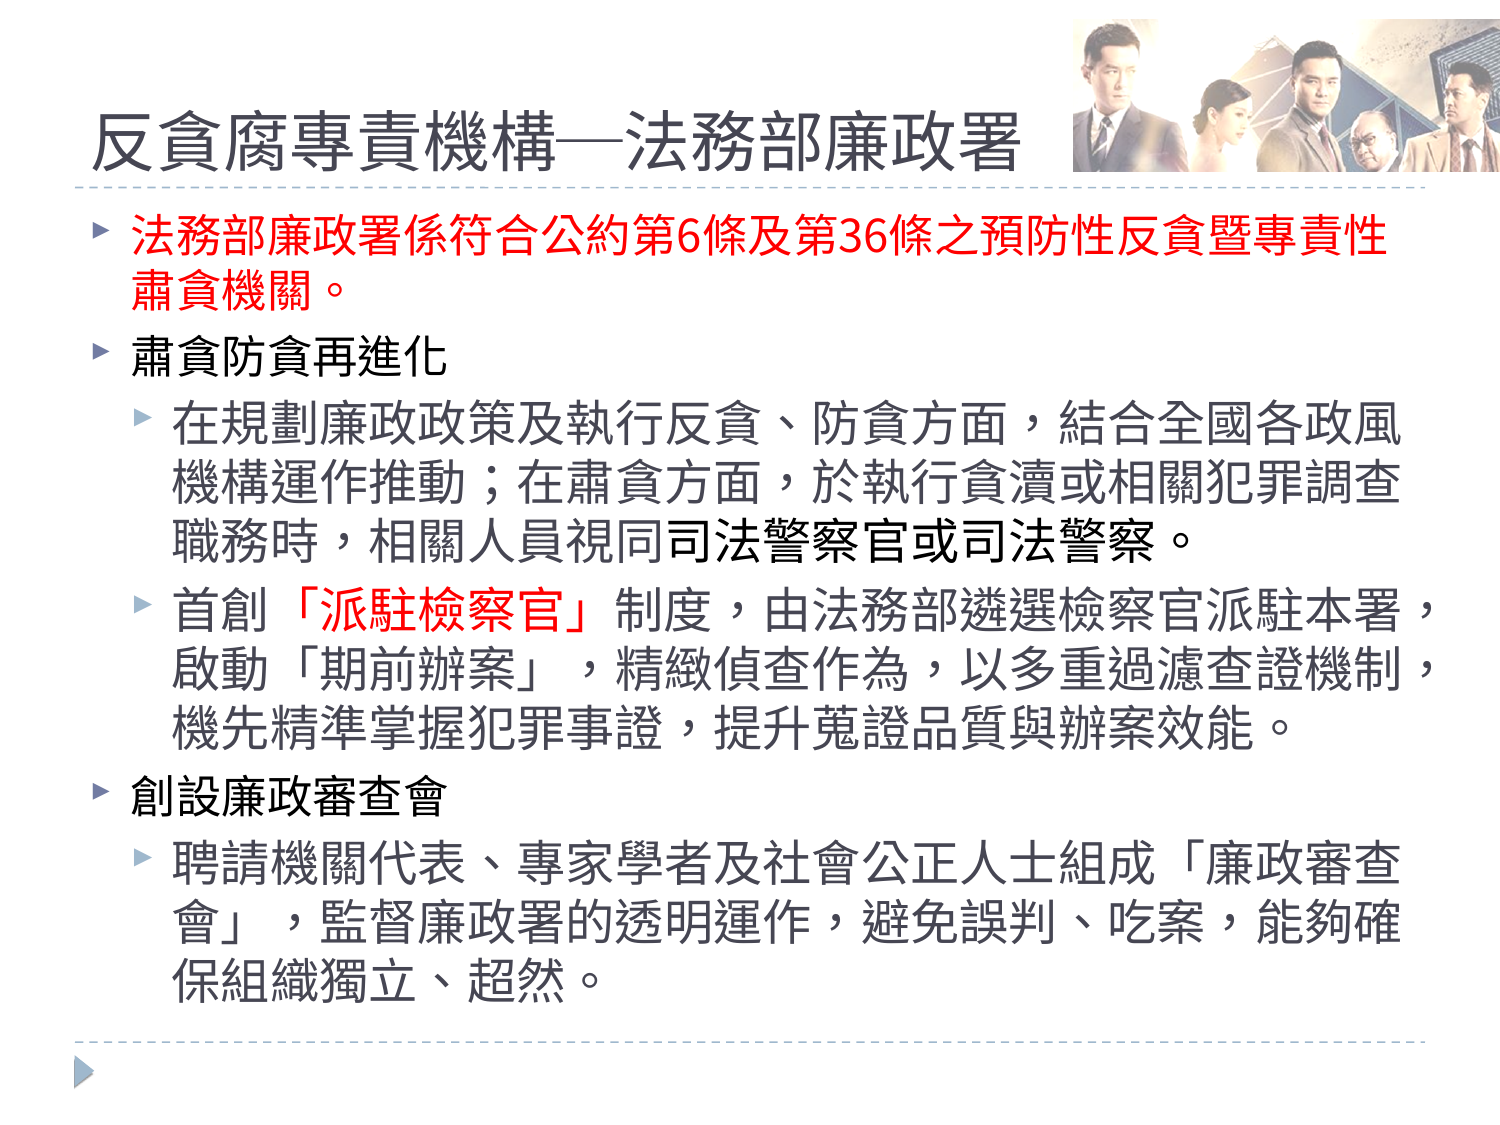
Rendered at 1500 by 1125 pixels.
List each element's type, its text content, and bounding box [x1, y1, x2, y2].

picture [1073, 19, 1500, 172]
list 法務部廉政署係符合公約第6條及第36條之預防性反貪暨專責性肅貪機關。 肅貪防貪再進化 在規劃廉政政策及執行反貪、防貪方面，結合全國各政風機構運作推動；在肅貪方面，於執行貪瀆或相關犯罪調查職務時，相關人員視同司法警察官或司法警察。 首創「派駐檢察官」制度，由法務部遴選檢察官派駐本署，啟動「期前辦案」，精緻偵查作為，以多重過濾查證機制，機先精準掌握犯罪事證，提升蒐證品質與辦案效能。 創設廉政審查會 聘請機關代表、專家學者及社會公正人士組成「廉政審查會」，監督廉政署的透明運作，避免誤判、吃案，能夠確保組織獨立、超然。 [75, 200, 1425, 1059]
title 反貪腐專責機構─法務部廉政署 [75, 24, 1425, 188]
